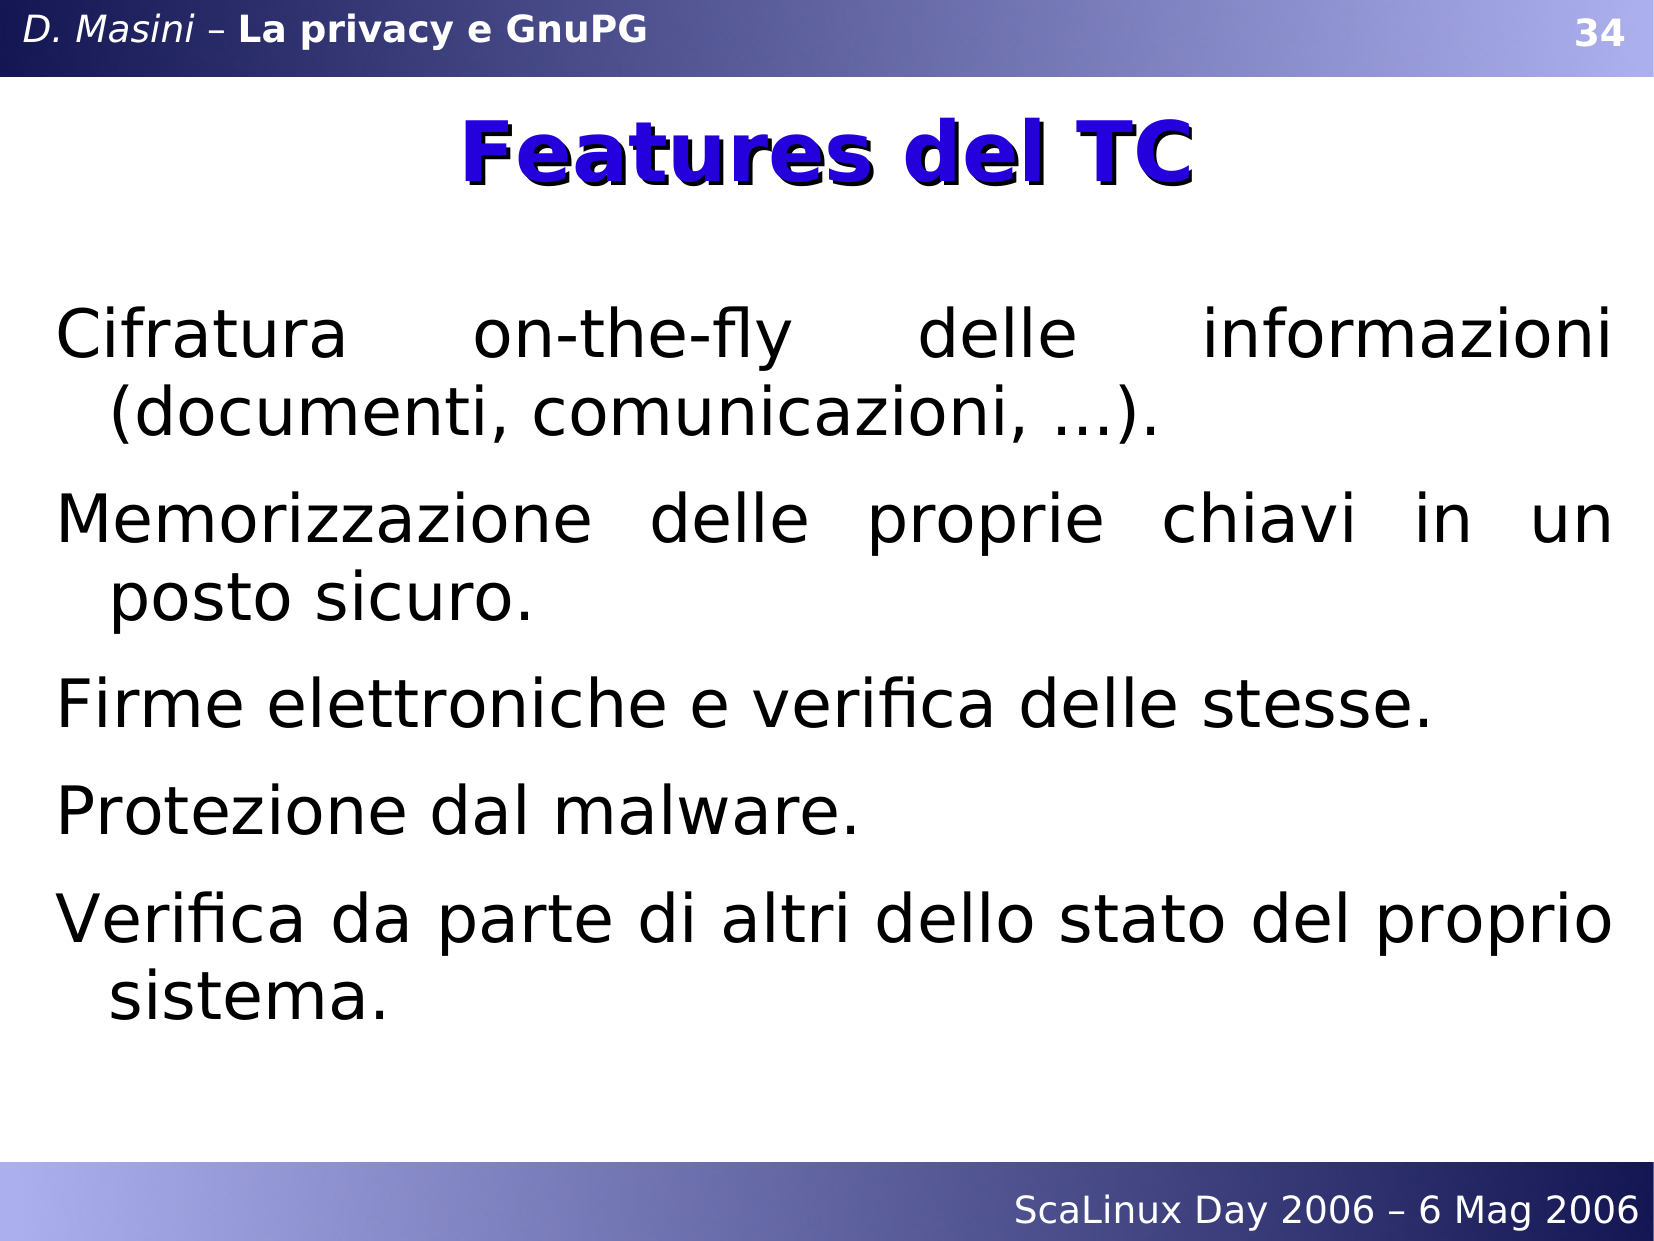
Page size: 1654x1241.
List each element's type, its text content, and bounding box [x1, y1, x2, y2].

text_box ScaLinux Day 2006 – 6 Mag 2006 [999, 1181, 1644, 1240]
picture [0, 0, 1654, 1241]
text_box D. Masini – La privacy e GnuPG [7, 0, 650, 60]
list Cifratura on-the-fly delle informazioni (documenti, comunicazioni, ...). Memorizzazione delle proprie chiavi in un posto sicuro. Firme elettroniche e verifica delle stesse. Protezione dal malware. Verifica da parte di altri dello stato del proprio sistema. [37, 295, 1616, 1152]
text_box <numero> [1387, 4, 1638, 89]
title Features del TC [82, 49, 1571, 257]
